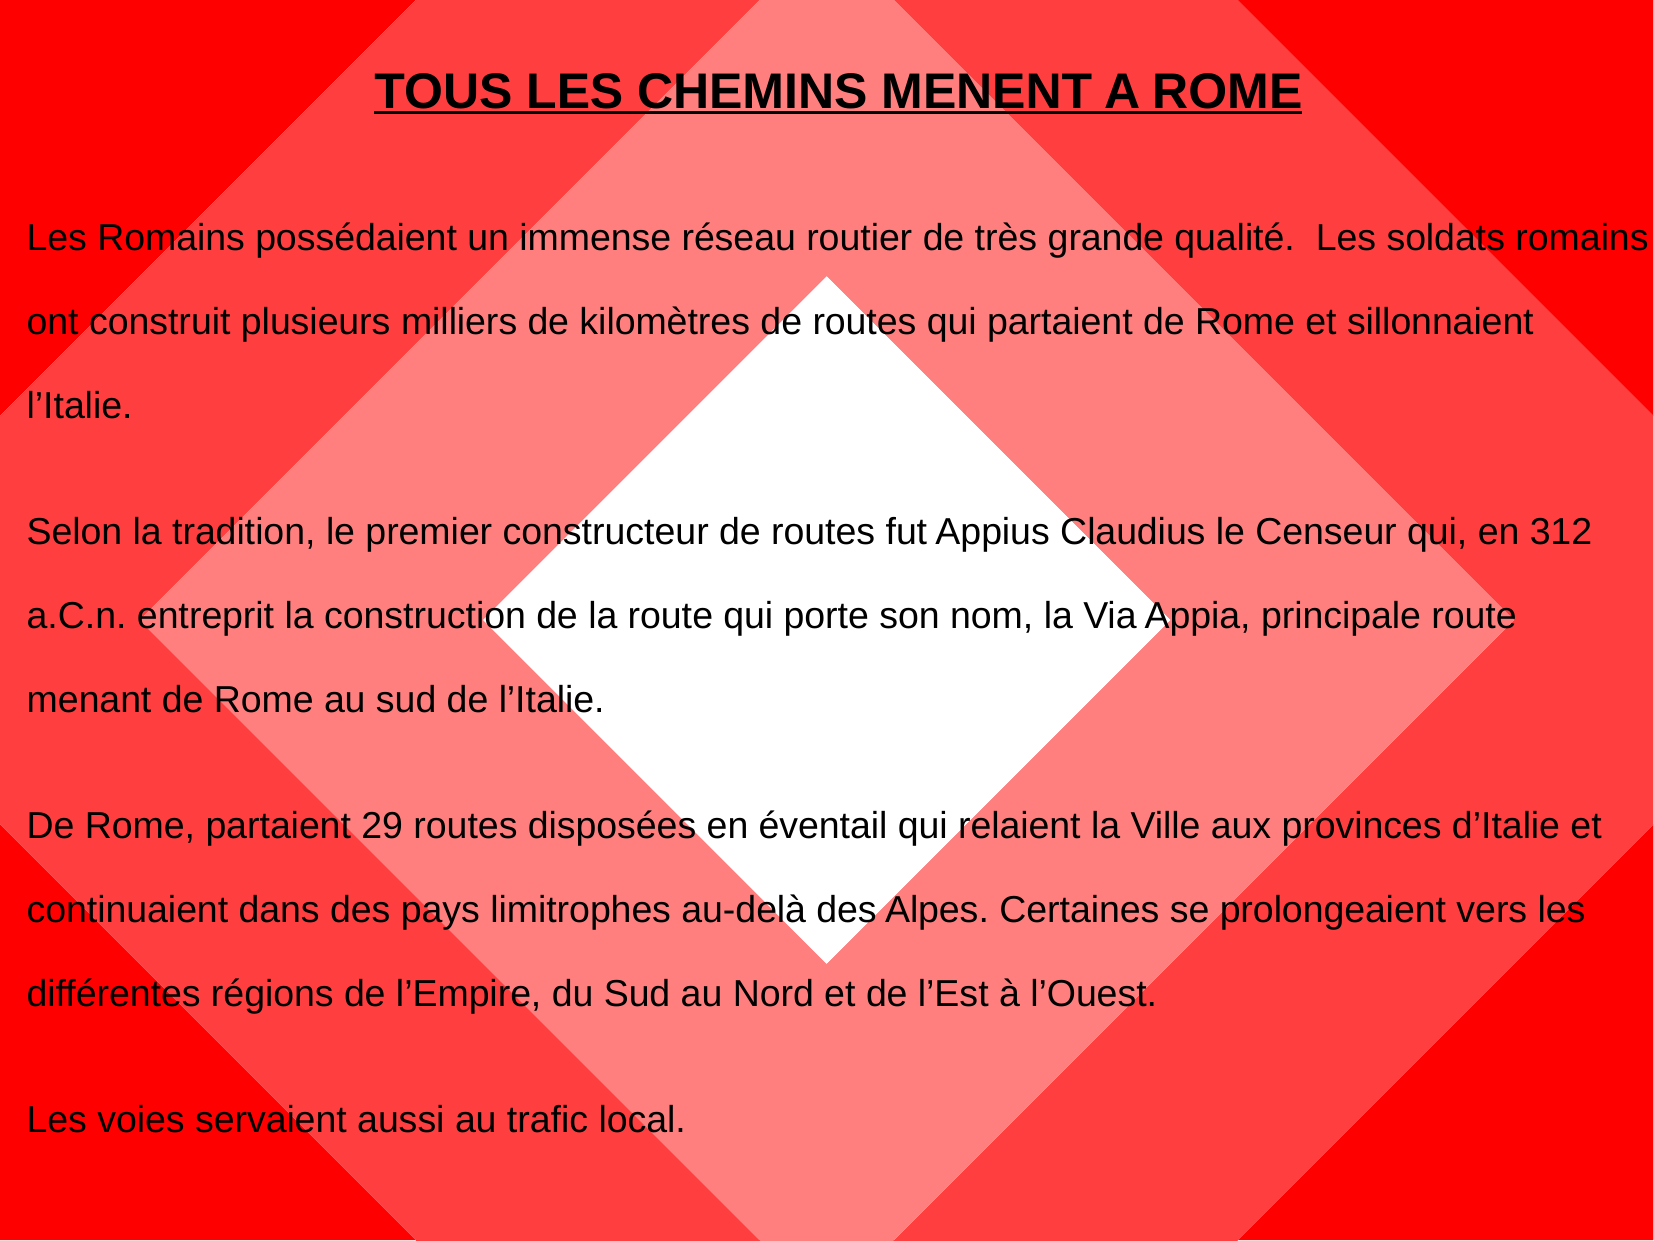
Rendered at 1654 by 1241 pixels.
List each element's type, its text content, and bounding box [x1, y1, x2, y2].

text_box TOUS LES CHEMINS MENENT A ROME Les Romains possédaient un immense réseau routier de très grande qualité. Les soldats romains ont construit plusieurs milliers de kilomètres de routes qui partaient de Rome et sillonnaient l’Italie. Selon la tradition, le premier constructeur de routes fut Appius Claudius le Censeur qui, en 312 a.C.n. entreprit la construction de la route qui porte son nom, la Via Appia, principale route menant de Rome au sud de l’Italie. De Rome, partaient 29 routes disposées en éventail qui relaient la Ville aux provinces d’Italie et continuaient dans des pays limitrophes au-delà des Alpes. Certaines se prolongeaient vers les différentes régions de l’Empire, du Sud au Nord et de l’Est à l’Ouest. Les voies servaient aussi au trafic local. [11, 0, 1654, 1241]
